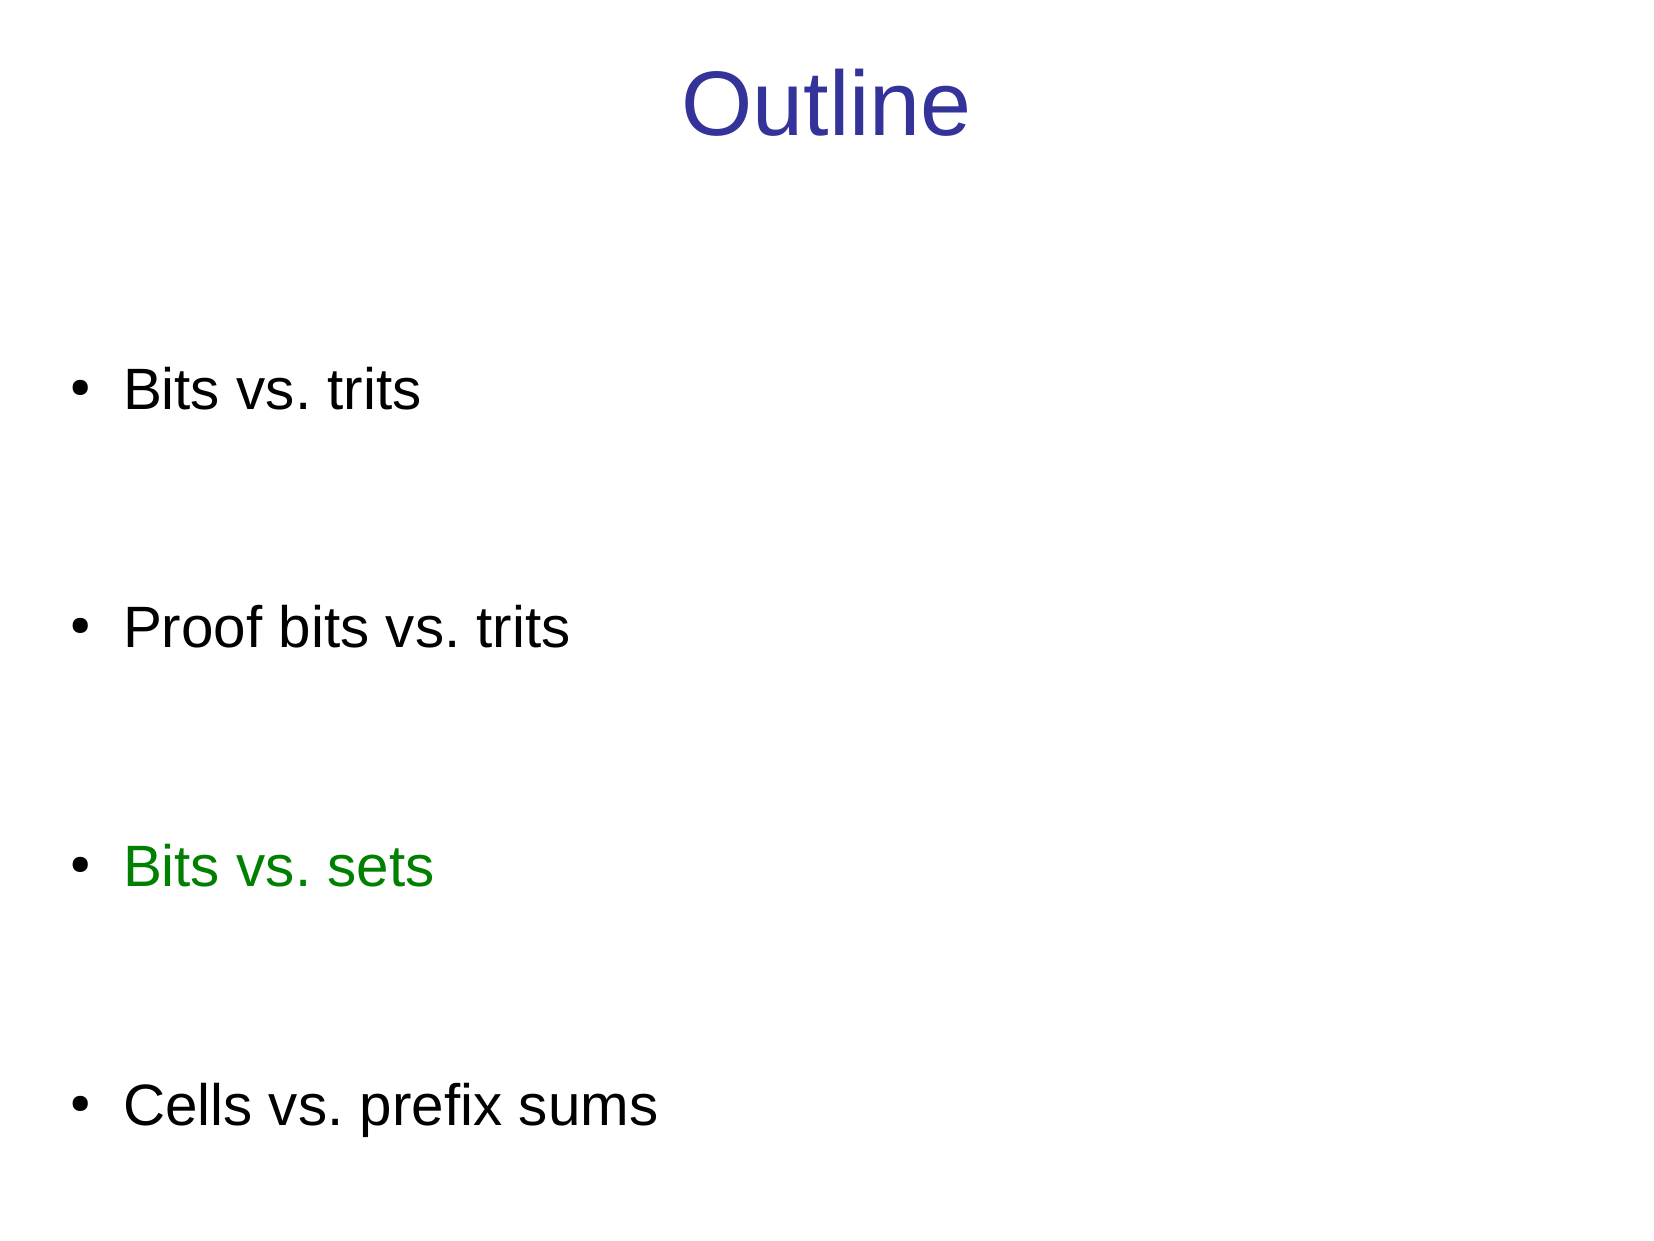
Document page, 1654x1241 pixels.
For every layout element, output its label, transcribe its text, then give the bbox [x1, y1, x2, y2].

title Outline [124, 0, 1530, 208]
list Bits vs. trits Proof bits vs. trits Bits vs. sets Cells vs. prefix sums [37, 110, 1654, 1238]
